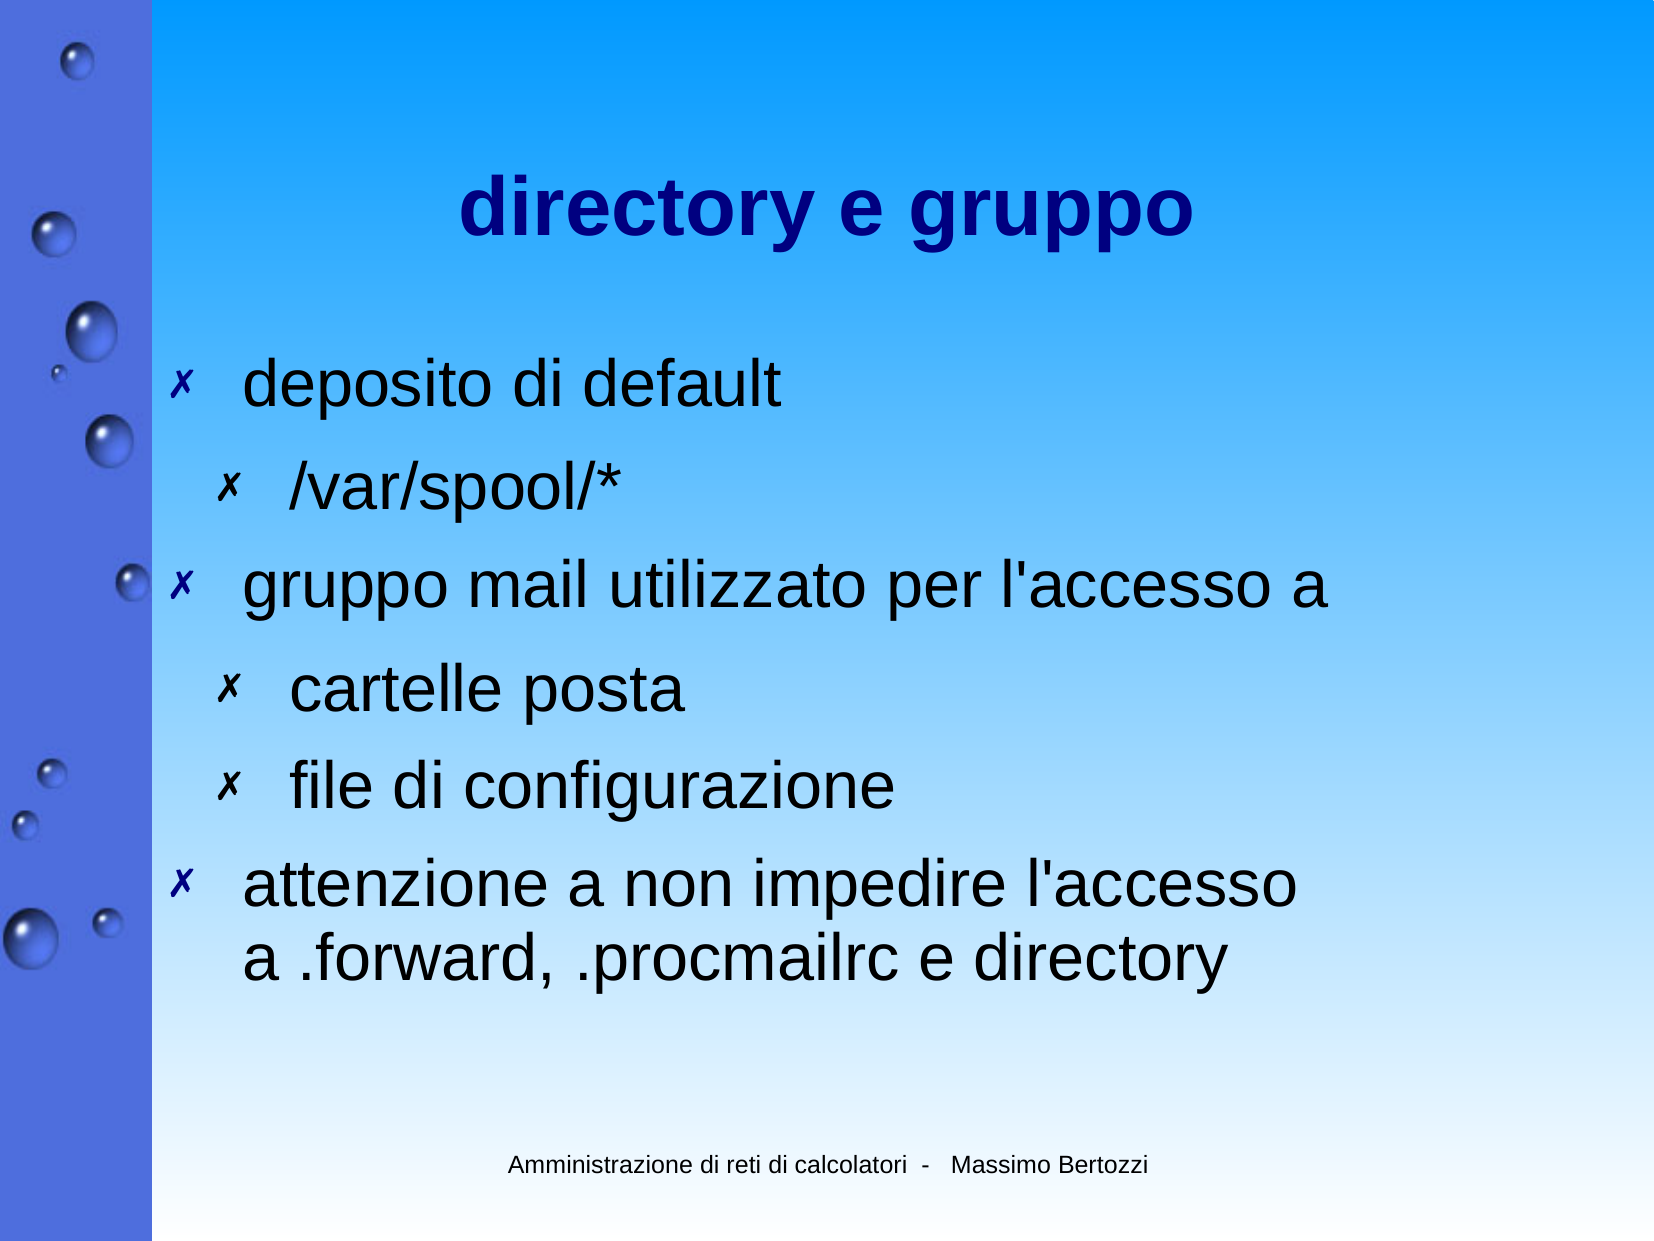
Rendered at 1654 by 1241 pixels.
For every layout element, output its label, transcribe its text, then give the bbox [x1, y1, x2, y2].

picture [0, 0, 152, 1241]
title directory e gruppo [121, 102, 1534, 311]
list deposito di default /var/spool/* gruppo mail utilizzato per l'accesso a cartelle posta file di configurazione attenzione a non impedire l'accesso a .forward, .procmailrc e directory [159, 346, 1572, 1128]
